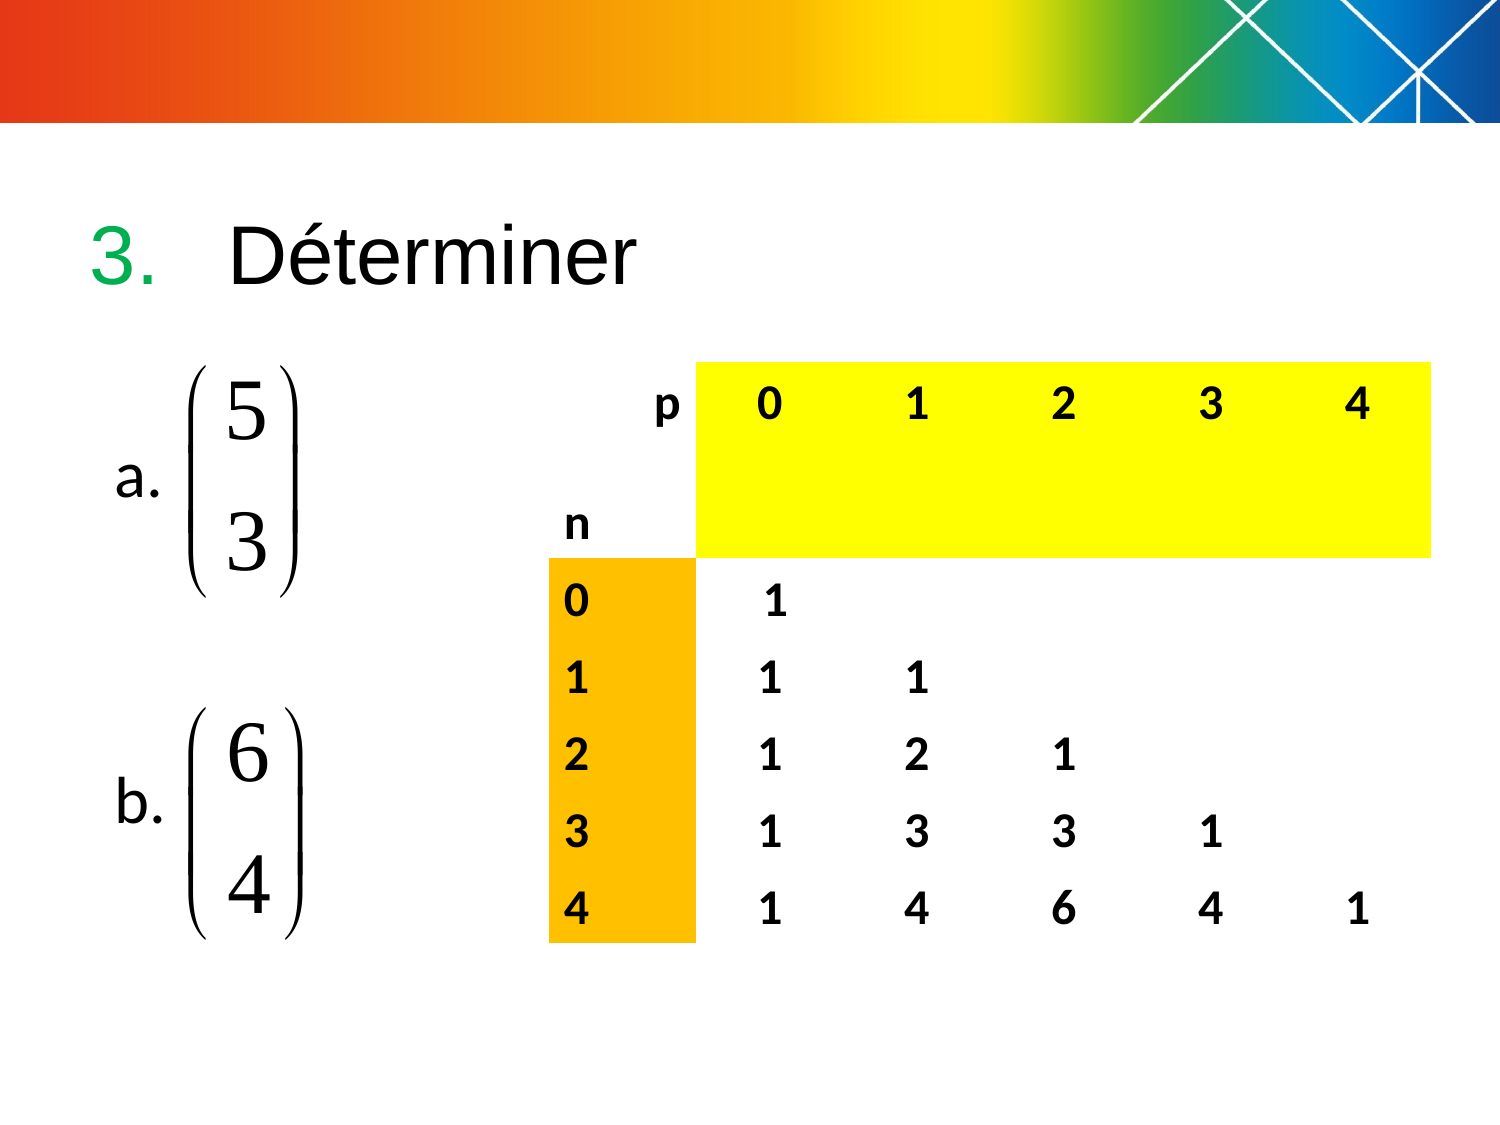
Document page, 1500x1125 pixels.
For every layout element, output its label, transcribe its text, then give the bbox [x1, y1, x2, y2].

table_cell [990, 558, 1137, 635]
table_cell 1 [696, 712, 843, 789]
table_cell [1137, 712, 1284, 789]
table_cell 3 [549, 789, 696, 866]
table_cell 1 [696, 866, 843, 943]
chart [171, 692, 325, 956]
table_header 3 [1137, 362, 1284, 558]
table_header 0 [696, 362, 843, 558]
table_cell 3 [990, 789, 1137, 866]
table_cell 1 [696, 635, 843, 712]
table_cell [1284, 789, 1431, 866]
table_cell 0 [549, 558, 696, 635]
table_header 4 [1284, 362, 1431, 558]
table_cell 1 [843, 635, 990, 712]
table_cell 4 [1137, 866, 1284, 943]
text_box a. b. [100, 423, 585, 1085]
table_cell 6 [990, 866, 1137, 943]
table_cell [1284, 635, 1431, 712]
table_cell [990, 635, 1137, 712]
table_cell 2 [843, 712, 990, 789]
table_cell 1 [696, 789, 843, 866]
table_cell [843, 558, 990, 635]
table_header p n [549, 362, 696, 558]
table_cell 3 [843, 789, 990, 866]
table_cell 1 [1284, 866, 1431, 943]
table_cell [1137, 635, 1284, 712]
picture [1340, 0, 1500, 123]
table_header 2 [990, 362, 1137, 558]
table_cell 2 [549, 712, 696, 789]
chart [171, 350, 325, 614]
table_cell 1 [696, 558, 843, 635]
table_cell 1 [1137, 789, 1284, 866]
table_cell [1284, 558, 1431, 635]
table_cell 4 [843, 866, 990, 943]
table_header 1 [843, 362, 990, 558]
table_cell 4 [549, 866, 696, 943]
picture [0, 0, 1359, 123]
text_box Déterminer [75, 164, 1500, 339]
table_cell 1 [549, 635, 696, 712]
table_cell [1137, 558, 1284, 635]
table_cell 1 [990, 712, 1137, 789]
table_cell [1284, 712, 1431, 789]
